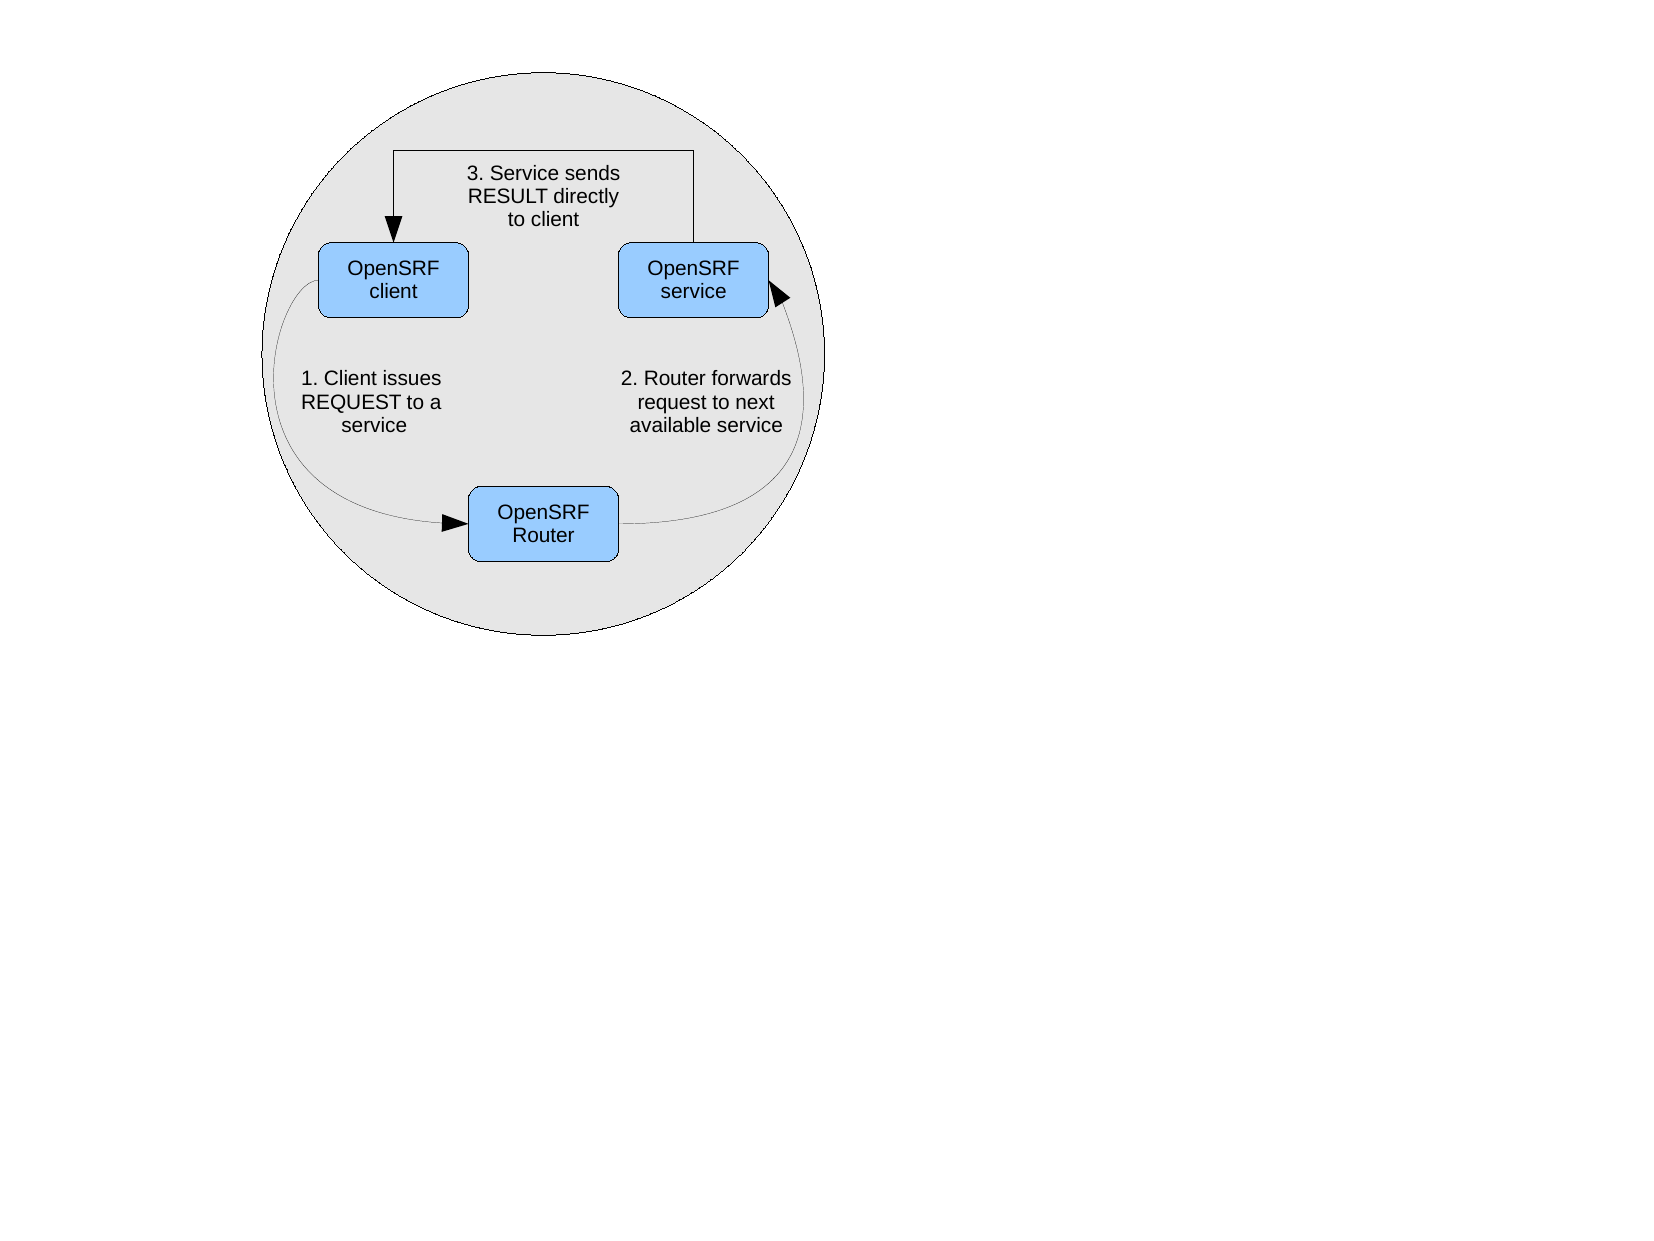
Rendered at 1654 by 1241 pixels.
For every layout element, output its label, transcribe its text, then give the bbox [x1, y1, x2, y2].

text_box [261, 72, 825, 636]
text_box OpenSRF client [318, 242, 469, 318]
text_box OpenSRF Router [468, 486, 619, 562]
text_box OpenSRF service [618, 242, 769, 318]
